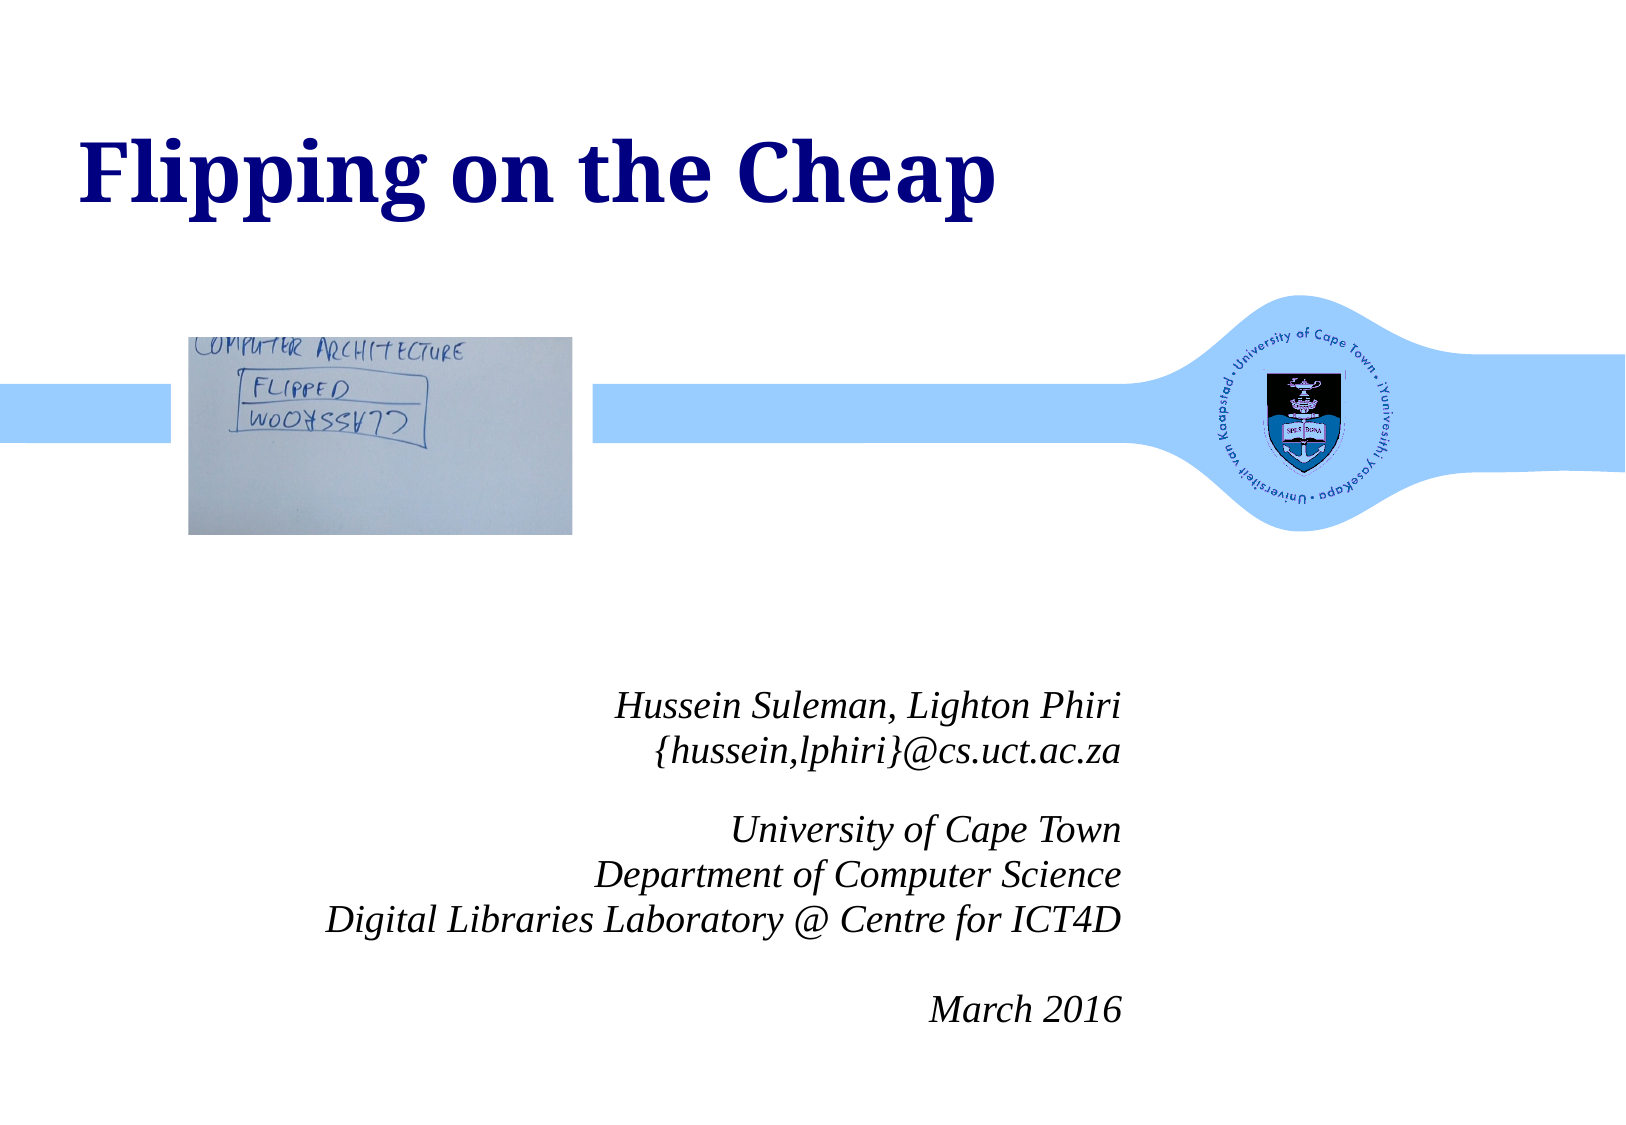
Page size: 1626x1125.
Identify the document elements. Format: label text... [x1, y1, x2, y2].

title Flipping on the Cheap [78, 38, 1342, 303]
text_box Hussein Suleman, Lighton Phiri {hussein,lphiri}@cs.uct.ac.za University of Cape Town Department of Computer Science Digital Libraries Laboratory @ Centre for ICT4D March 2016 [136, 682, 1137, 1087]
picture [1178, 305, 1416, 527]
picture [188, 337, 573, 535]
text_box [170, 291, 593, 587]
